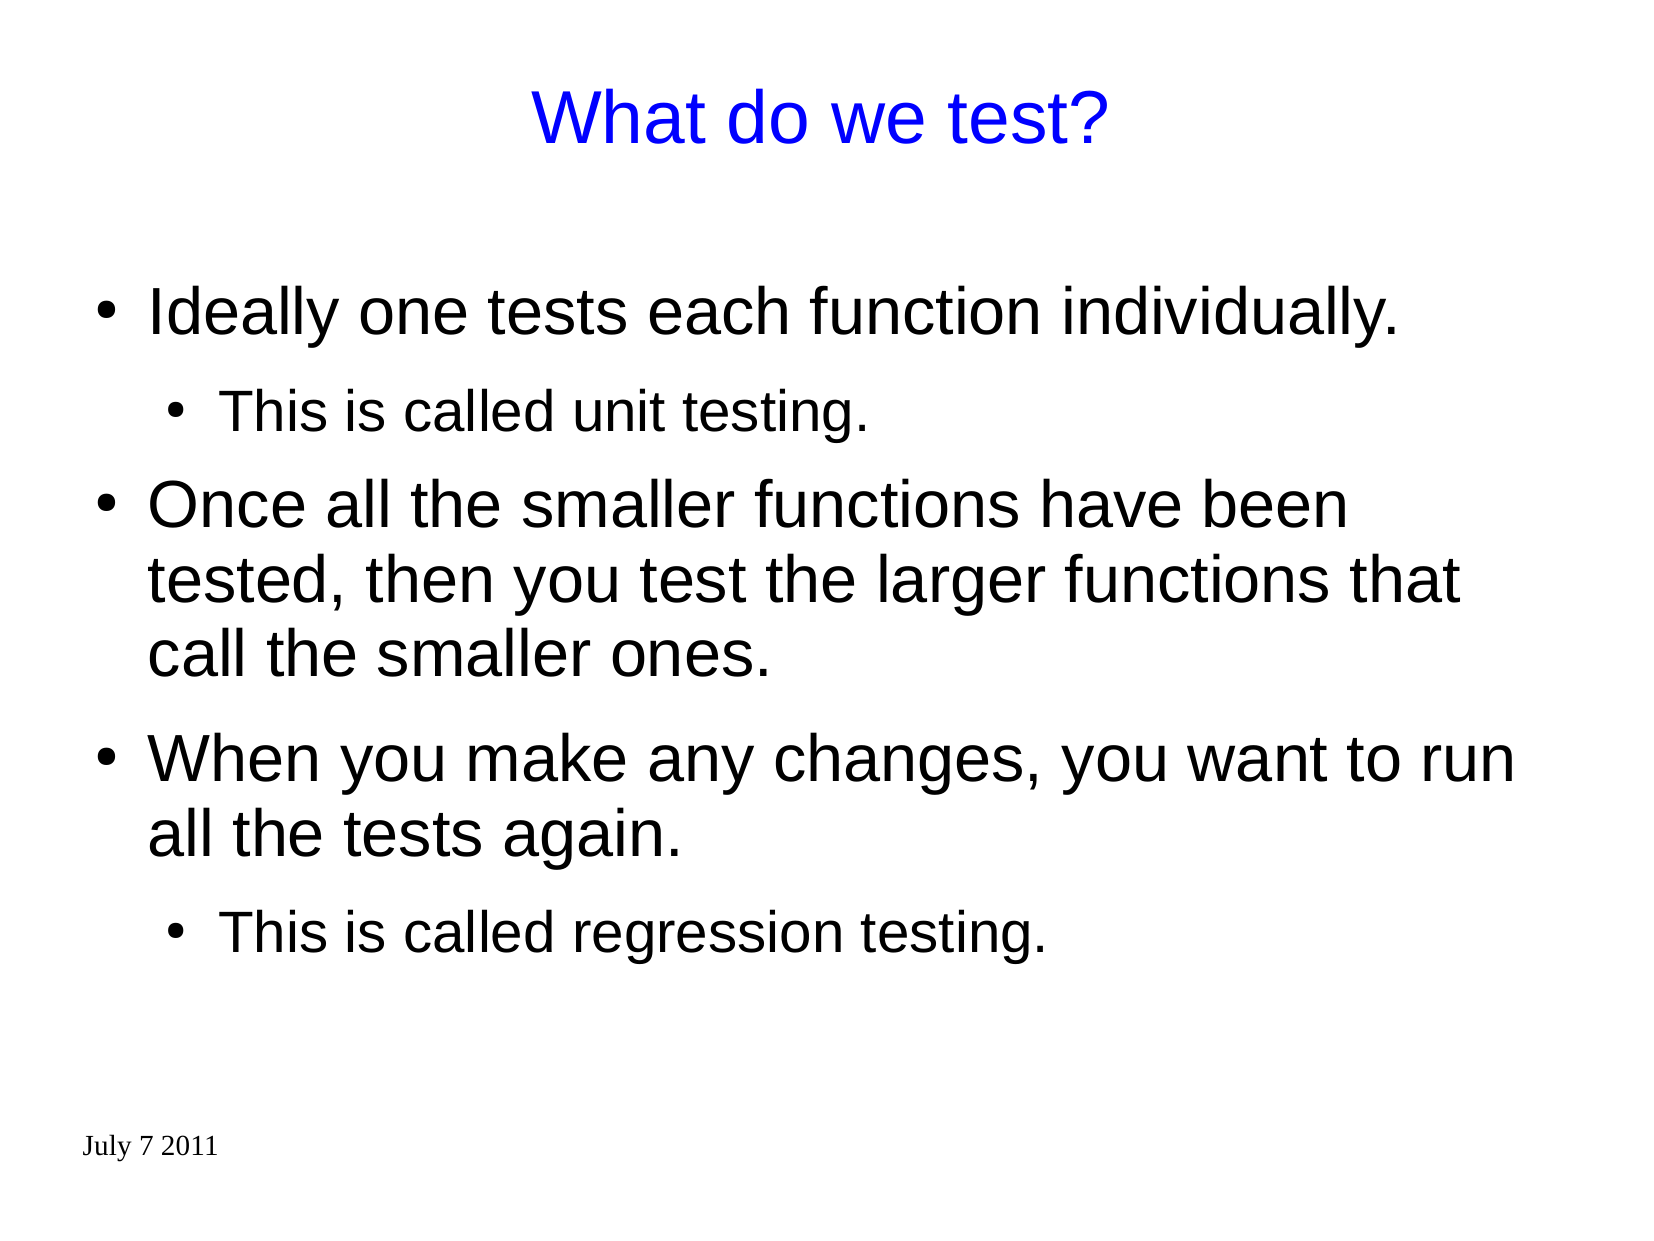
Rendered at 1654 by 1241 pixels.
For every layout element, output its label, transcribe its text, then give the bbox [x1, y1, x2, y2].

list Ideally one tests each function individually. This is called unit testing. Once all the smaller functions have been tested, then you test the larger functions that call the smaller ones. When you make any changes, you want to run all the tests again. This is called regression testing. [76, 274, 1565, 1093]
title What do we test? [76, 58, 1565, 178]
